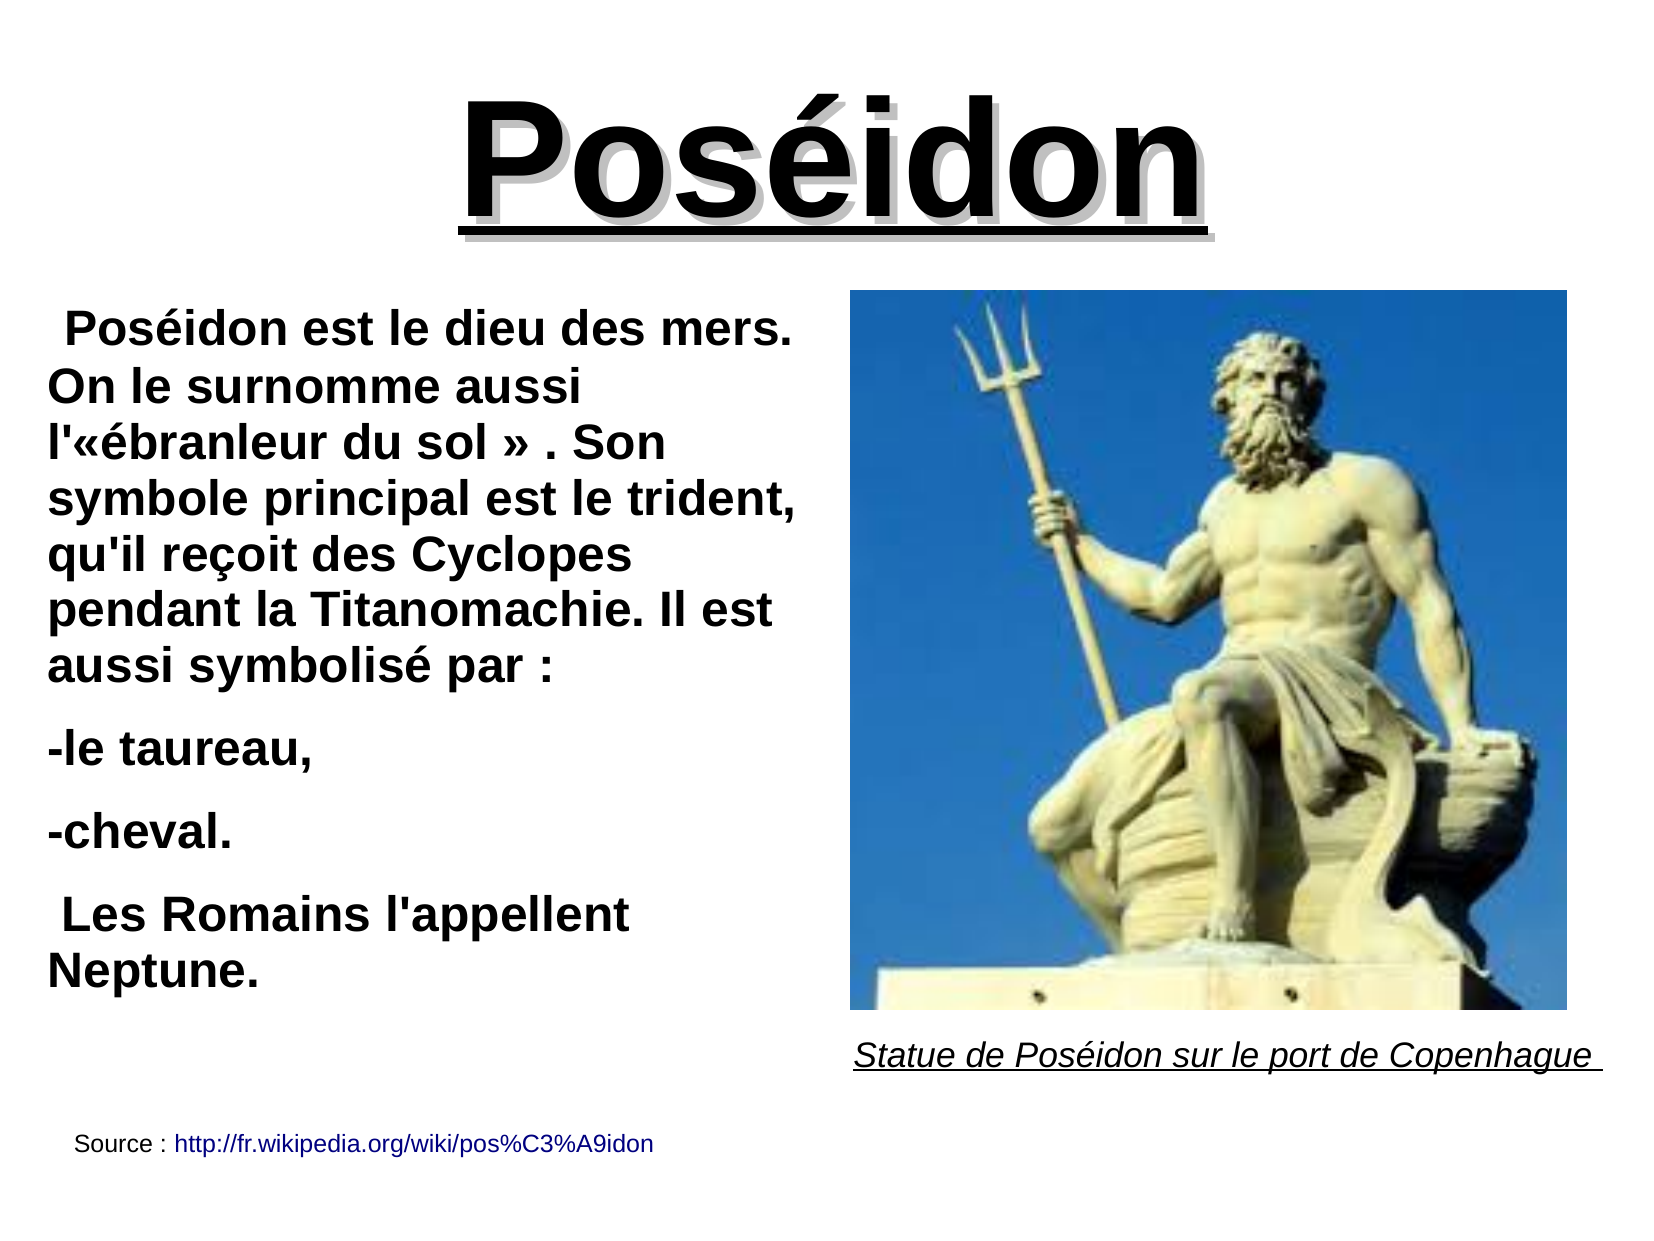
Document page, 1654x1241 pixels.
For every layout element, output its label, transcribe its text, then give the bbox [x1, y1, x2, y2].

picture [850, 290, 1567, 1010]
text_box Statue de Poséidon sur le port de Copenhague [838, 1027, 1654, 1082]
list Poséidon est le dieu des mers. On le surnomme aussi l'«ébranleur du sol » . Son symbole principal est le trident, qu'il reçoit des Cyclopes pendant la Titanomachie. Il est aussi symbolisé par : -le taureau, -cheval. Les Romains l'appellent Neptune. [47, 290, 804, 1122]
title Poséidon [88, 55, 1577, 263]
text_box Source : http://fr.wikipedia.org/wiki/pos%C3%A9idon [59, 1122, 1595, 1165]
